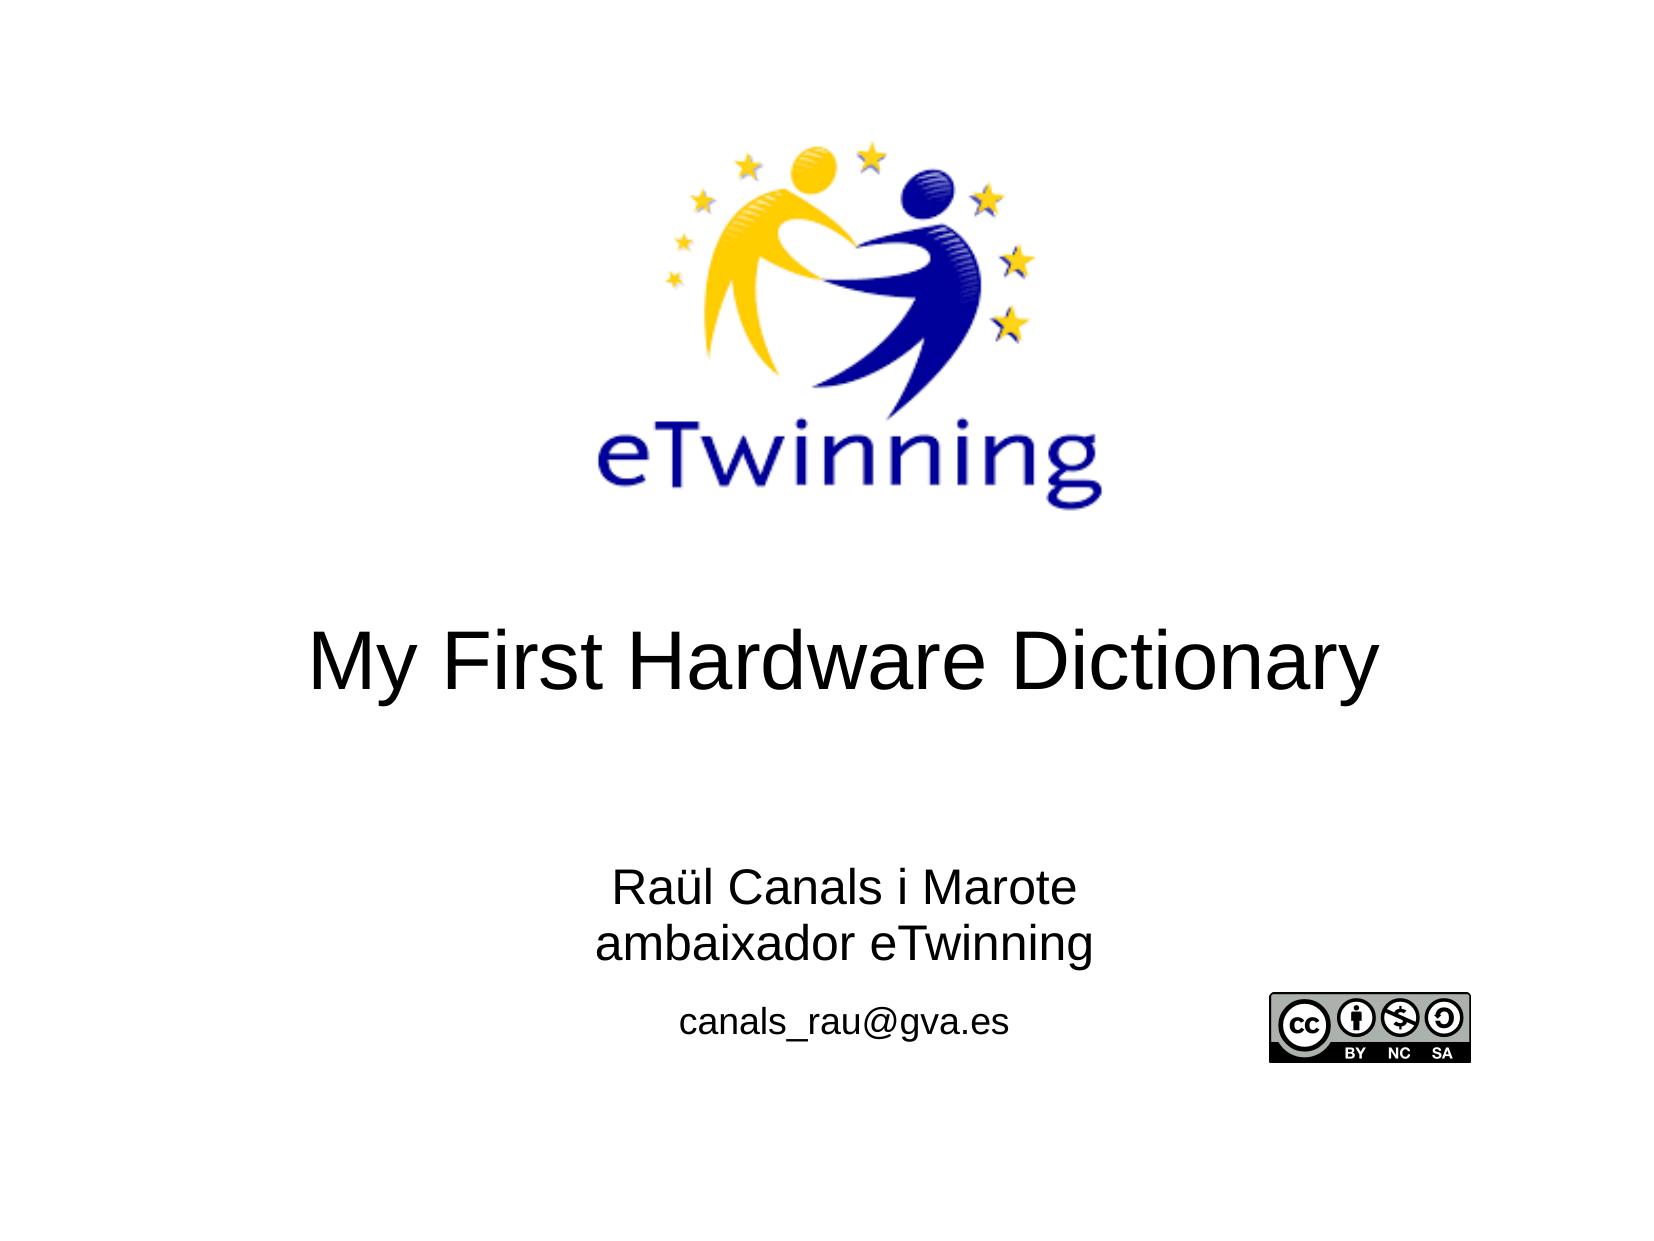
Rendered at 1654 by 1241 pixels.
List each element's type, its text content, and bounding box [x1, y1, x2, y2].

picture [578, 120, 1123, 532]
picture [1269, 992, 1471, 1064]
list My First Hardware Dictionary Raül Canals i Marote ambaixador eTwinning canals_rau@gva.es [165, 614, 1524, 1044]
